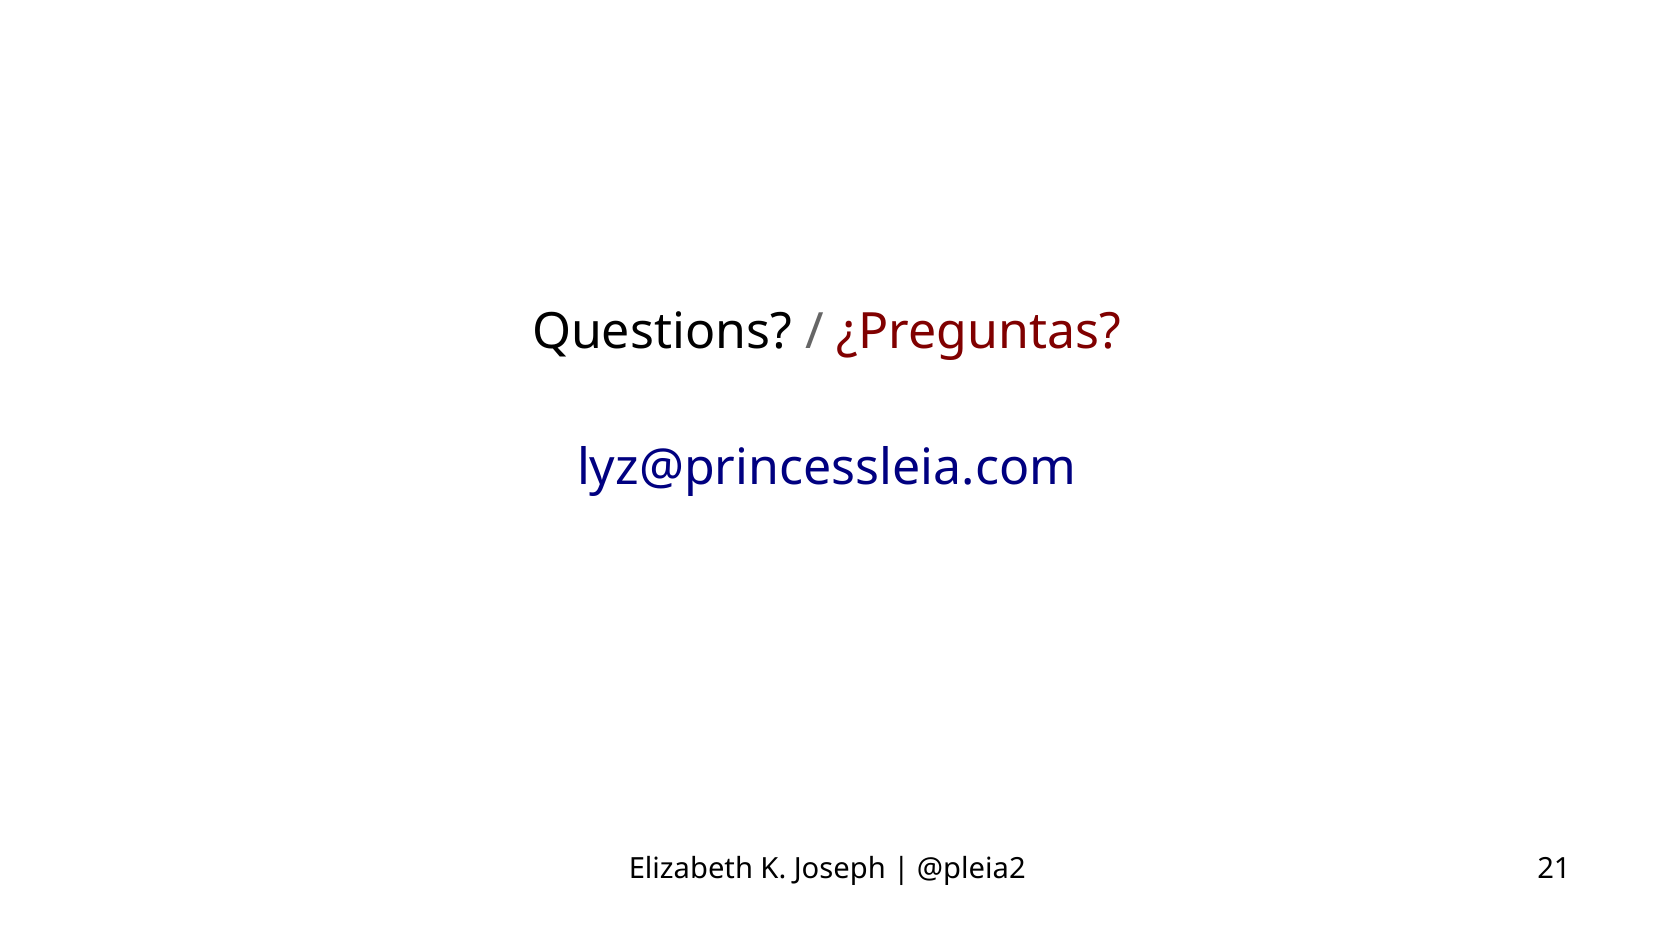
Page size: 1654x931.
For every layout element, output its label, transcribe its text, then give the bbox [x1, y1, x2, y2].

subtitle Questions? / ¿Preguntas? lyz@princessleia.com [82, 37, 1571, 758]
